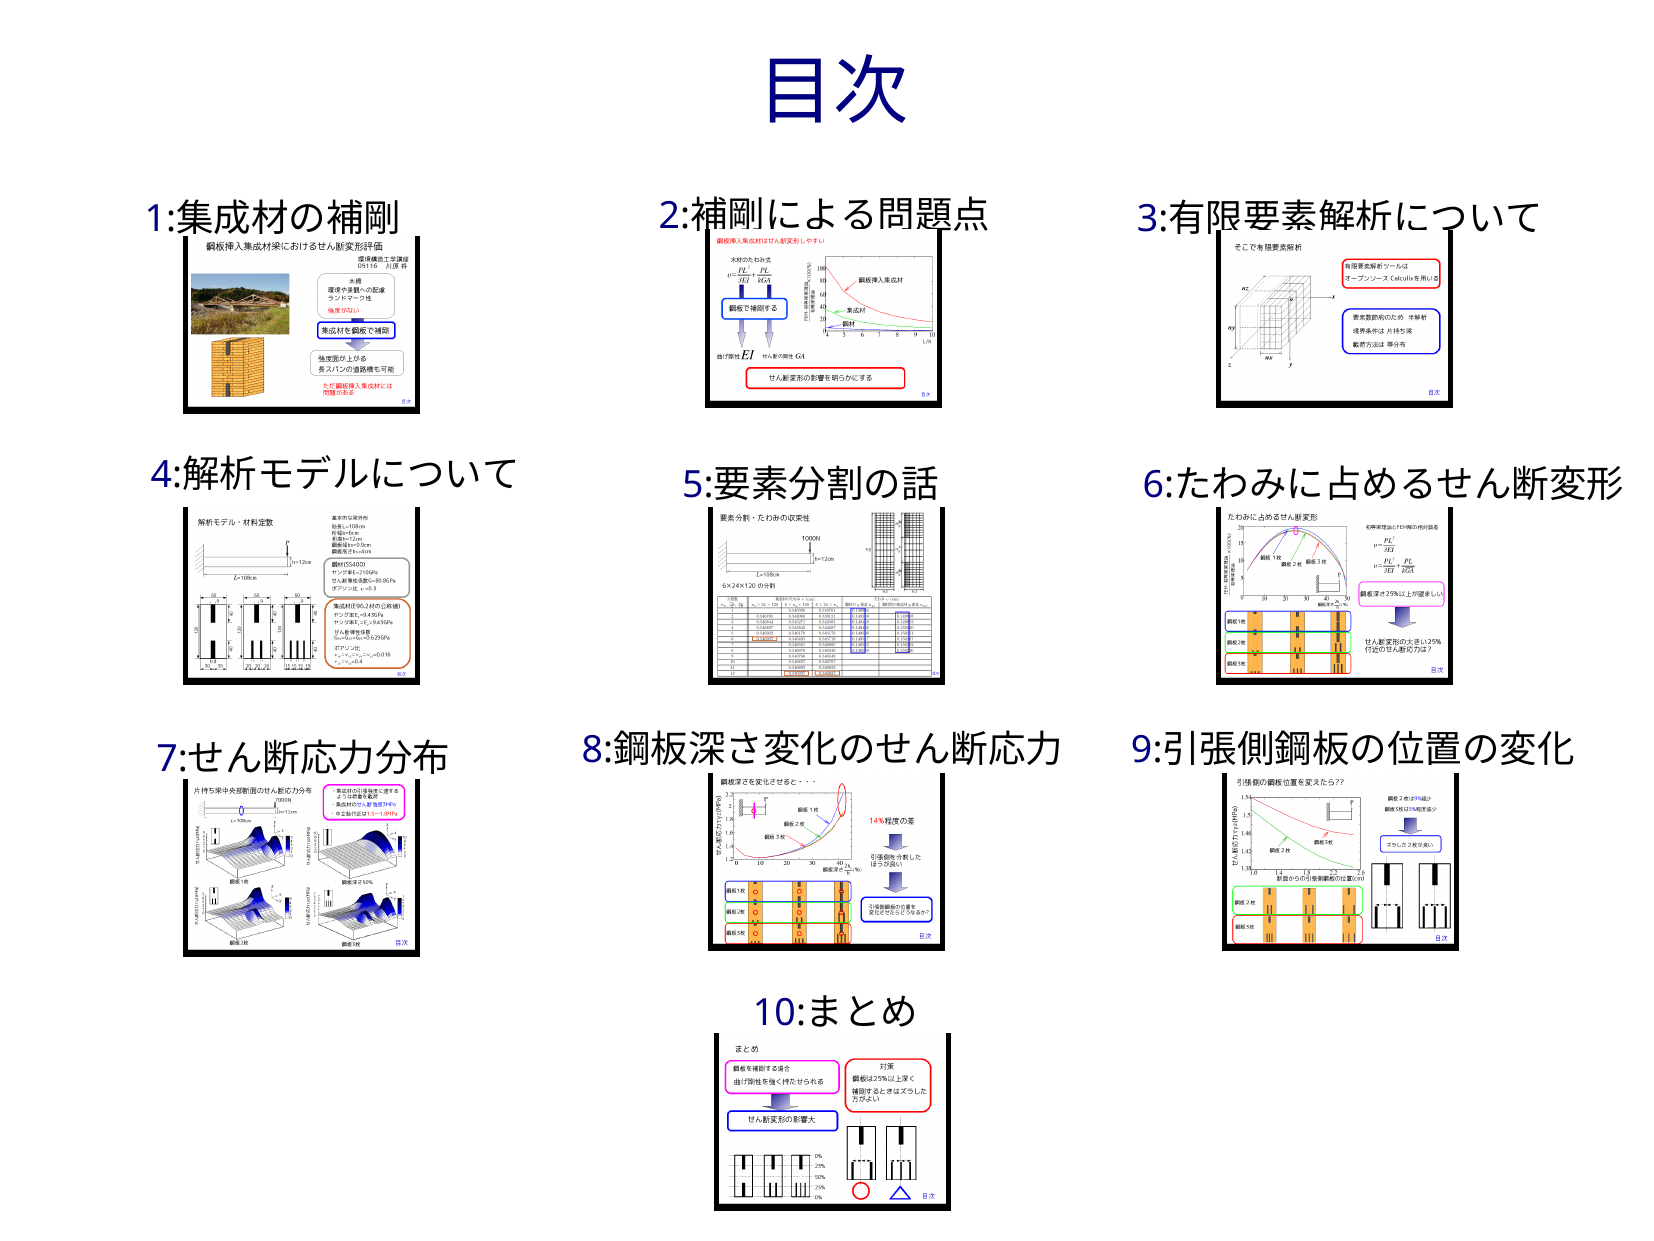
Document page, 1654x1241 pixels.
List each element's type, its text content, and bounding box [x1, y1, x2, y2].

text_box 8:鋼板深さ変化のせん断応力 [566, 711, 1116, 768]
picture [708, 773, 945, 951]
picture [183, 779, 420, 957]
text_box 7:せん断応力分布 [141, 720, 497, 777]
text_box 3:有限要素解析について [1122, 180, 1625, 237]
text_box 6:たわみに占めるせん断変形 [1127, 446, 1654, 502]
text_box 2:補剛による問題点 [643, 177, 1235, 239]
text_box 5:要素分割の話 [667, 446, 993, 502]
picture [714, 1033, 951, 1211]
picture [708, 507, 945, 686]
text_box 目次 [744, 23, 1010, 121]
picture [1216, 230, 1453, 408]
picture [1216, 507, 1453, 686]
text_box 10:まとめ [738, 974, 1087, 1031]
text_box 4:解析モデルについて [135, 437, 544, 493]
text_box 1:集成材の補剛 [129, 180, 615, 237]
picture [183, 507, 420, 686]
text_box 9:引張側鋼板の位置の変化 [1116, 711, 1619, 768]
picture [183, 236, 420, 414]
picture [705, 229, 942, 408]
picture [1222, 773, 1459, 951]
